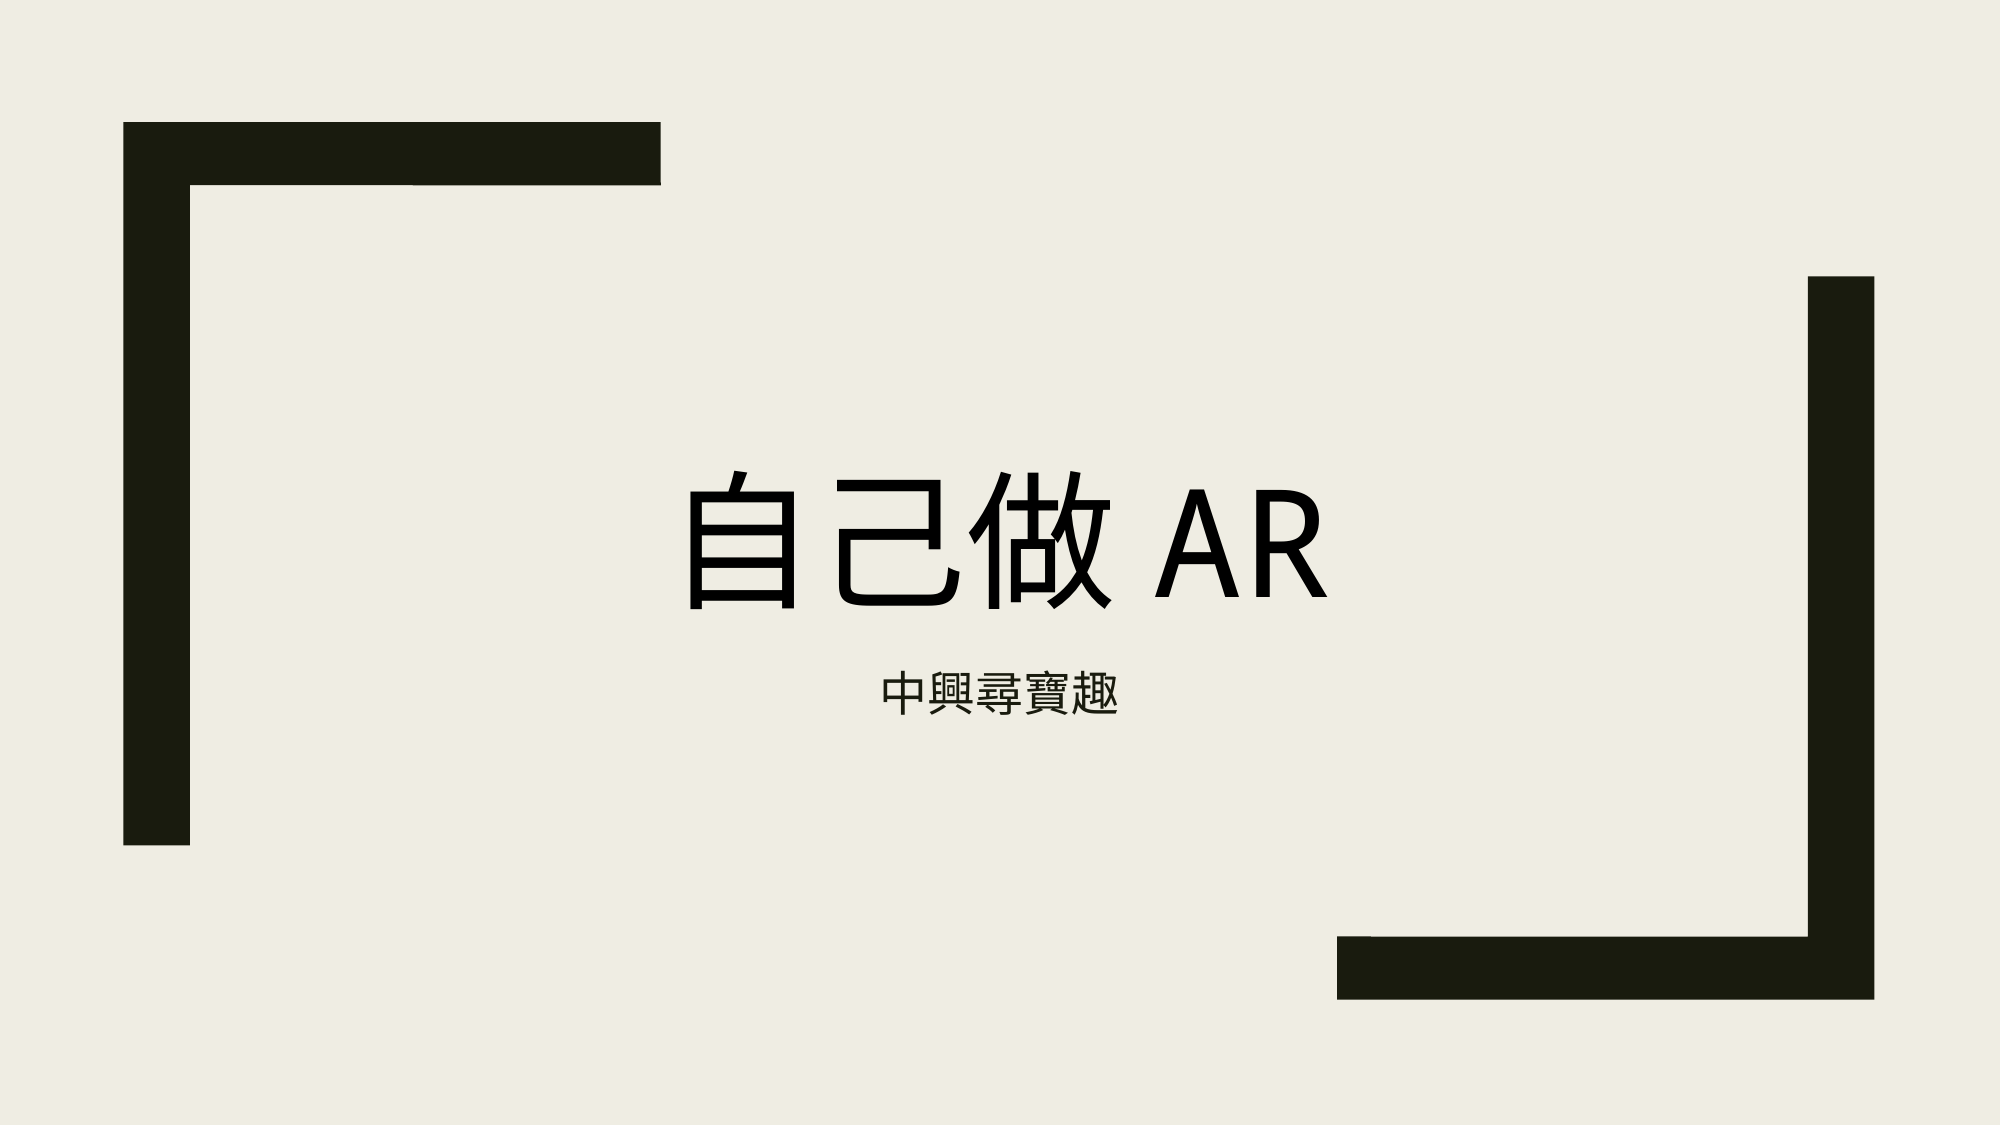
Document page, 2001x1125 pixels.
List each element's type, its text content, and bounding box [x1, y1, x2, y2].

title 自己做AR [314, 293, 1686, 638]
subtitle 中興尋寶趣 [439, 649, 1561, 828]
